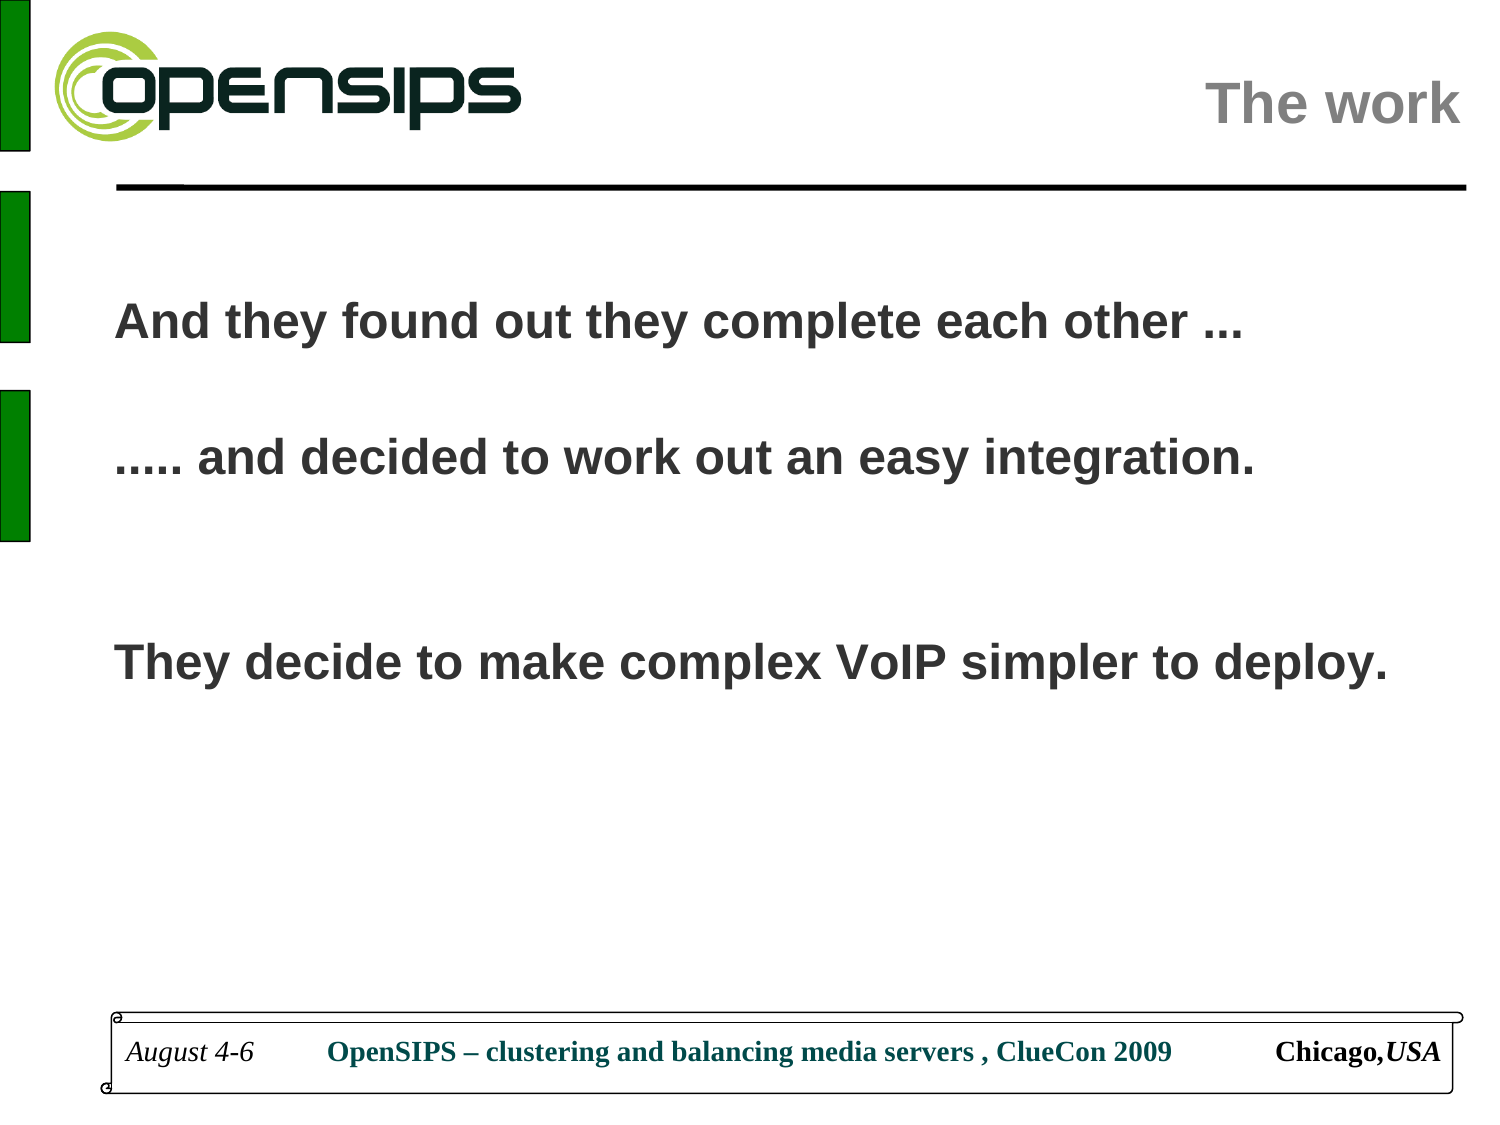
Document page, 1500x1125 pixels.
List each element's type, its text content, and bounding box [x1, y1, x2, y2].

list And they found out they complete each other ... ..... and decided to work out an easy integration. They decide to make complex VoIP simpler to deploy. [112, 224, 1424, 961]
title The work [299, 44, 1462, 180]
picture [51, 27, 532, 148]
